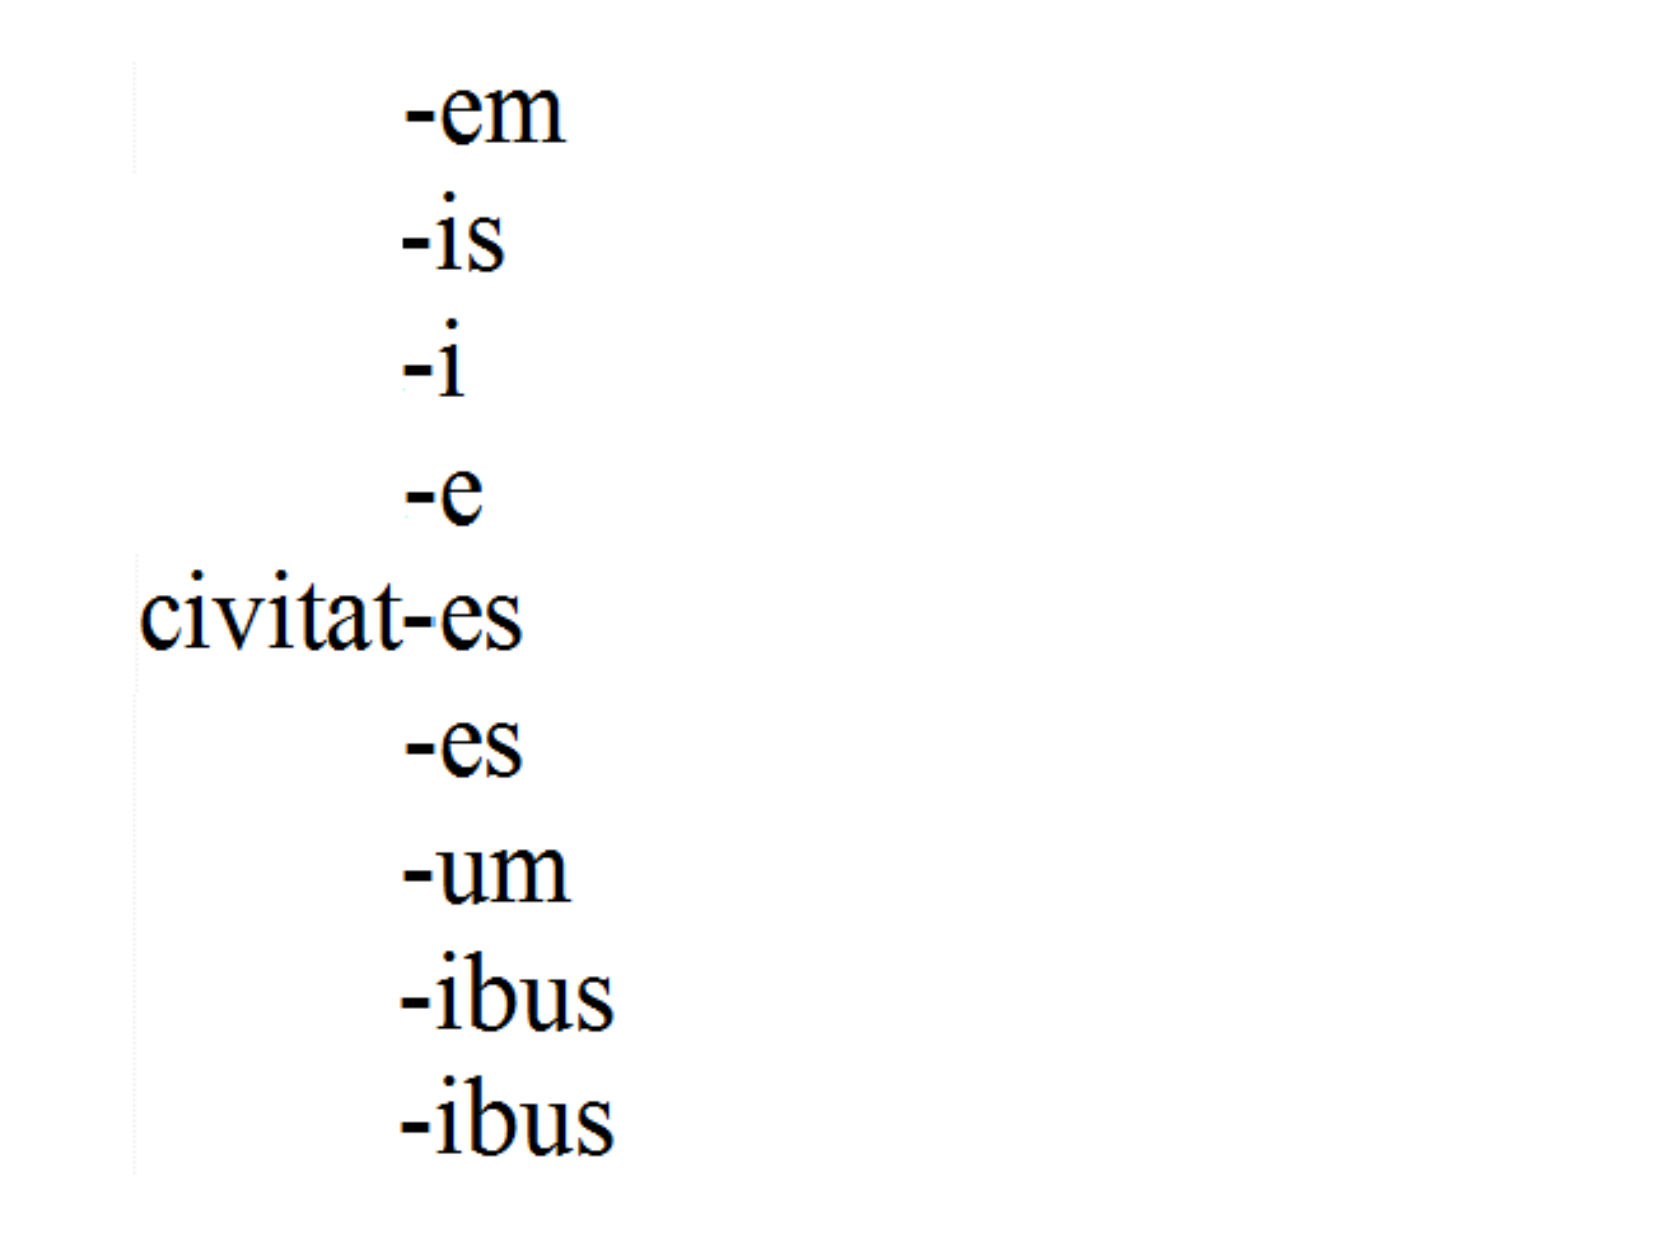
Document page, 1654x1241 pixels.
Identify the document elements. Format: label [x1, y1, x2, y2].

picture [60, 60, 826, 1180]
